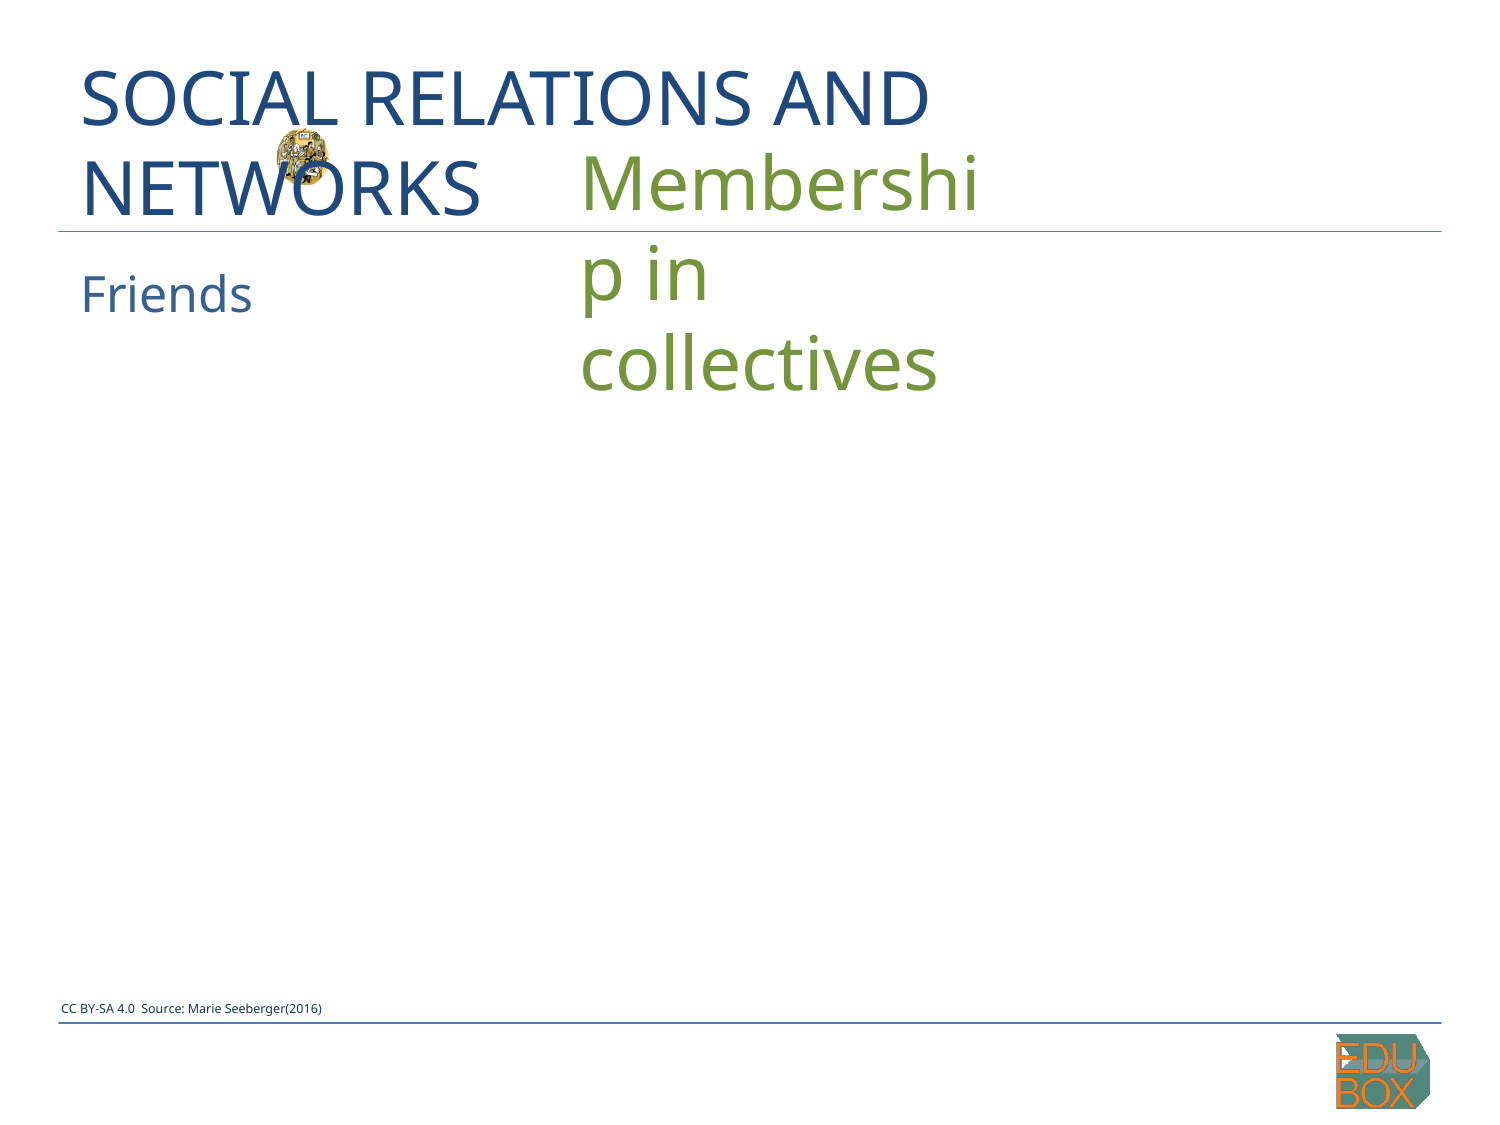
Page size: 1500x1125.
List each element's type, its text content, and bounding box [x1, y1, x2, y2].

text_box CC BY-SA 4.0 Source: Marie Seeberger(2016) [45, 993, 1121, 1027]
text_box Friends [64, 255, 1414, 332]
picture [414, 248, 1218, 255]
picture [414, 332, 1218, 1005]
picture [1328, 1028, 1437, 1114]
title SOCIAL RELATIONS AND NETWORKS [64, 42, 1447, 153]
list Membership in collectives [64, 127, 1040, 247]
